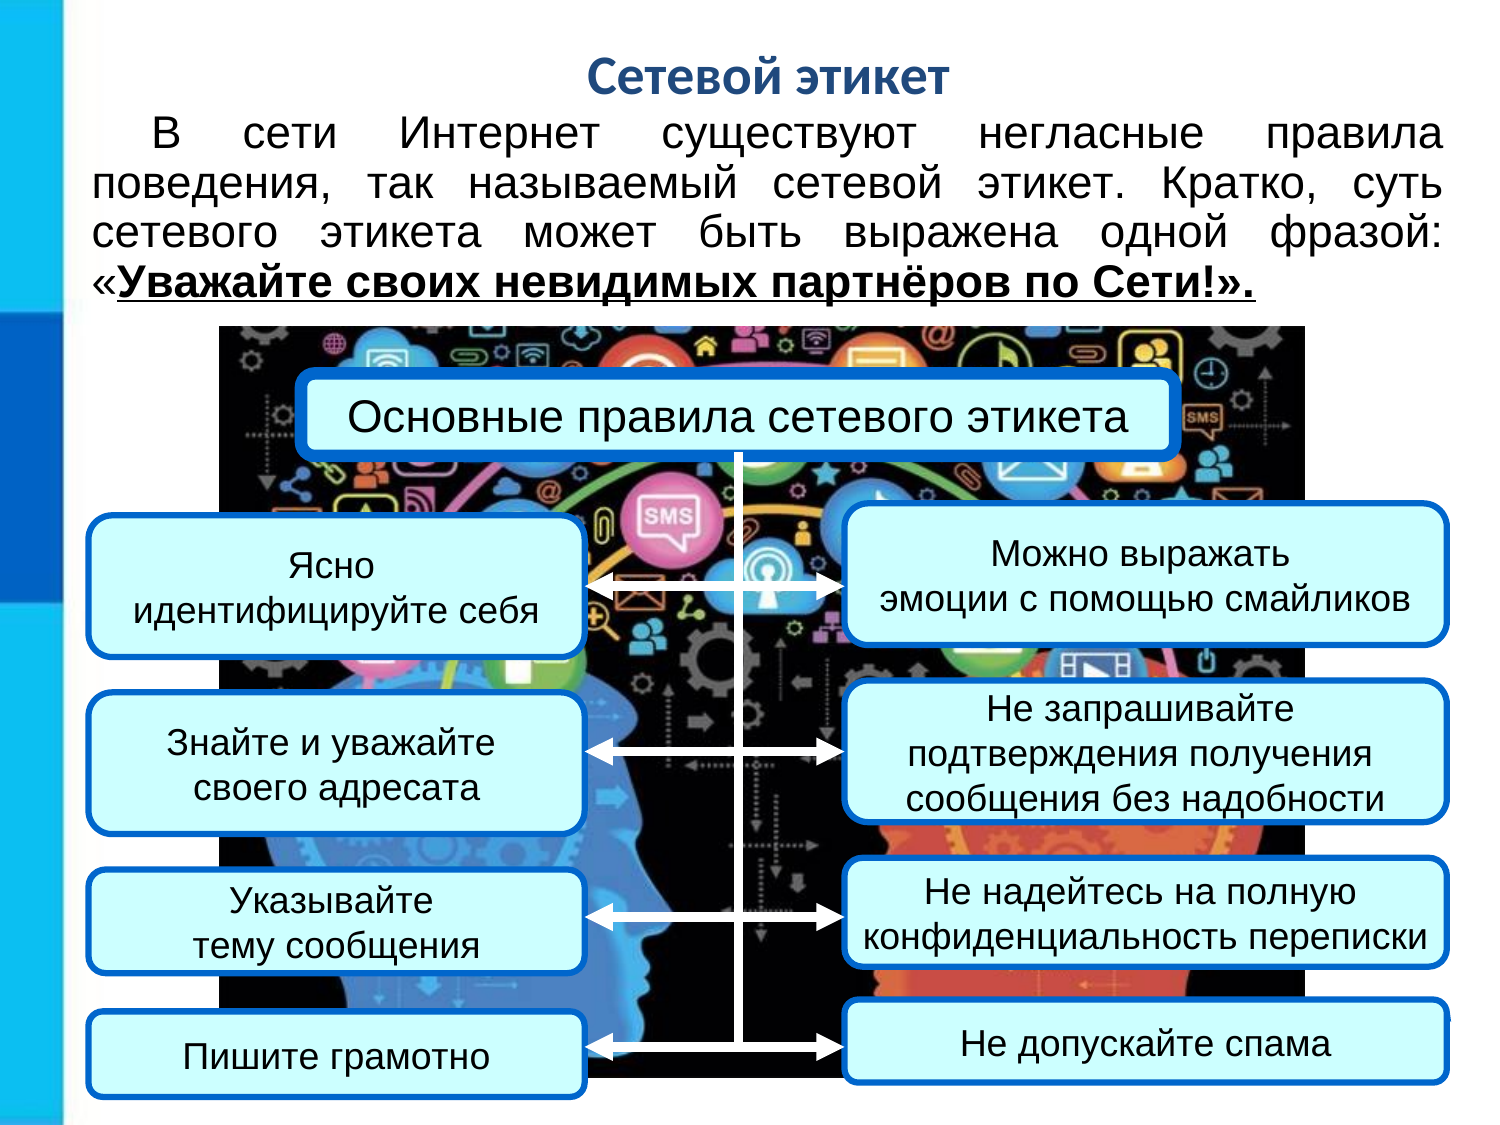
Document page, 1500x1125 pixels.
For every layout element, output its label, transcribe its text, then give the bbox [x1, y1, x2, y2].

text_box Основные правила сетевого этикета [301, 373, 1176, 456]
text_box Не надейтесь на полную конфиденциальность переписки [844, 857, 1447, 967]
text_box Знайте и уважайте своего адресата [88, 692, 585, 835]
text_box Пишите грамотно [88, 1011, 585, 1097]
text_box Не запрашивайте подтверждения получения сообщения без надобности [844, 680, 1447, 823]
text_box Сетевой этикет [112, 31, 1425, 101]
text_box Не допускайте спама [844, 999, 1447, 1083]
text_box Можно выражать эмоции с помощью смайликов [844, 503, 1447, 646]
text_box В сети Интернет существуют негласные правила поведения, так называемый сетевой этикет. Кратко, суть сетевого этикета может быть выражена одной фразой: «Уважайте своих невидимых партнёров по Сети!». [76, 101, 1459, 315]
text_box Ясно идентифицируйте себя [88, 515, 585, 658]
text_box Указывайте тему сообщения [88, 869, 585, 974]
picture [0, 0, 1500, 1125]
